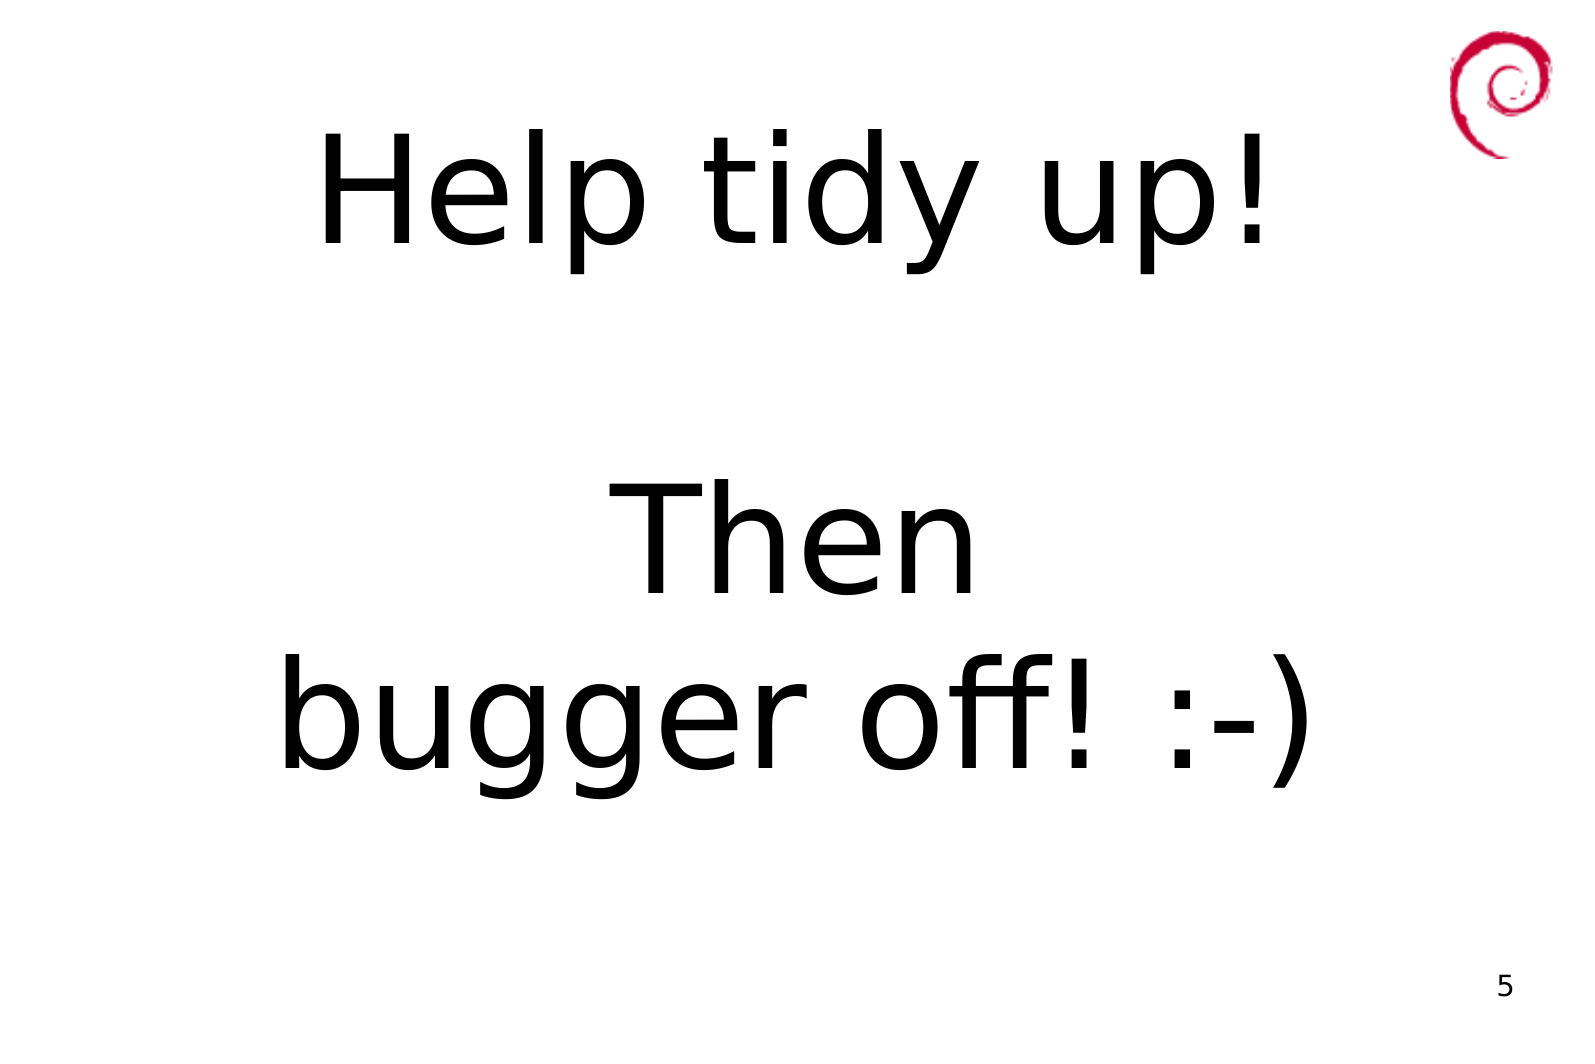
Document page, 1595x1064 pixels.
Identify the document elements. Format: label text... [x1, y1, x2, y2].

subtitle Help tidy up! Then bugger off! :-) [79, 42, 1515, 866]
picture [1450, 31, 1555, 159]
